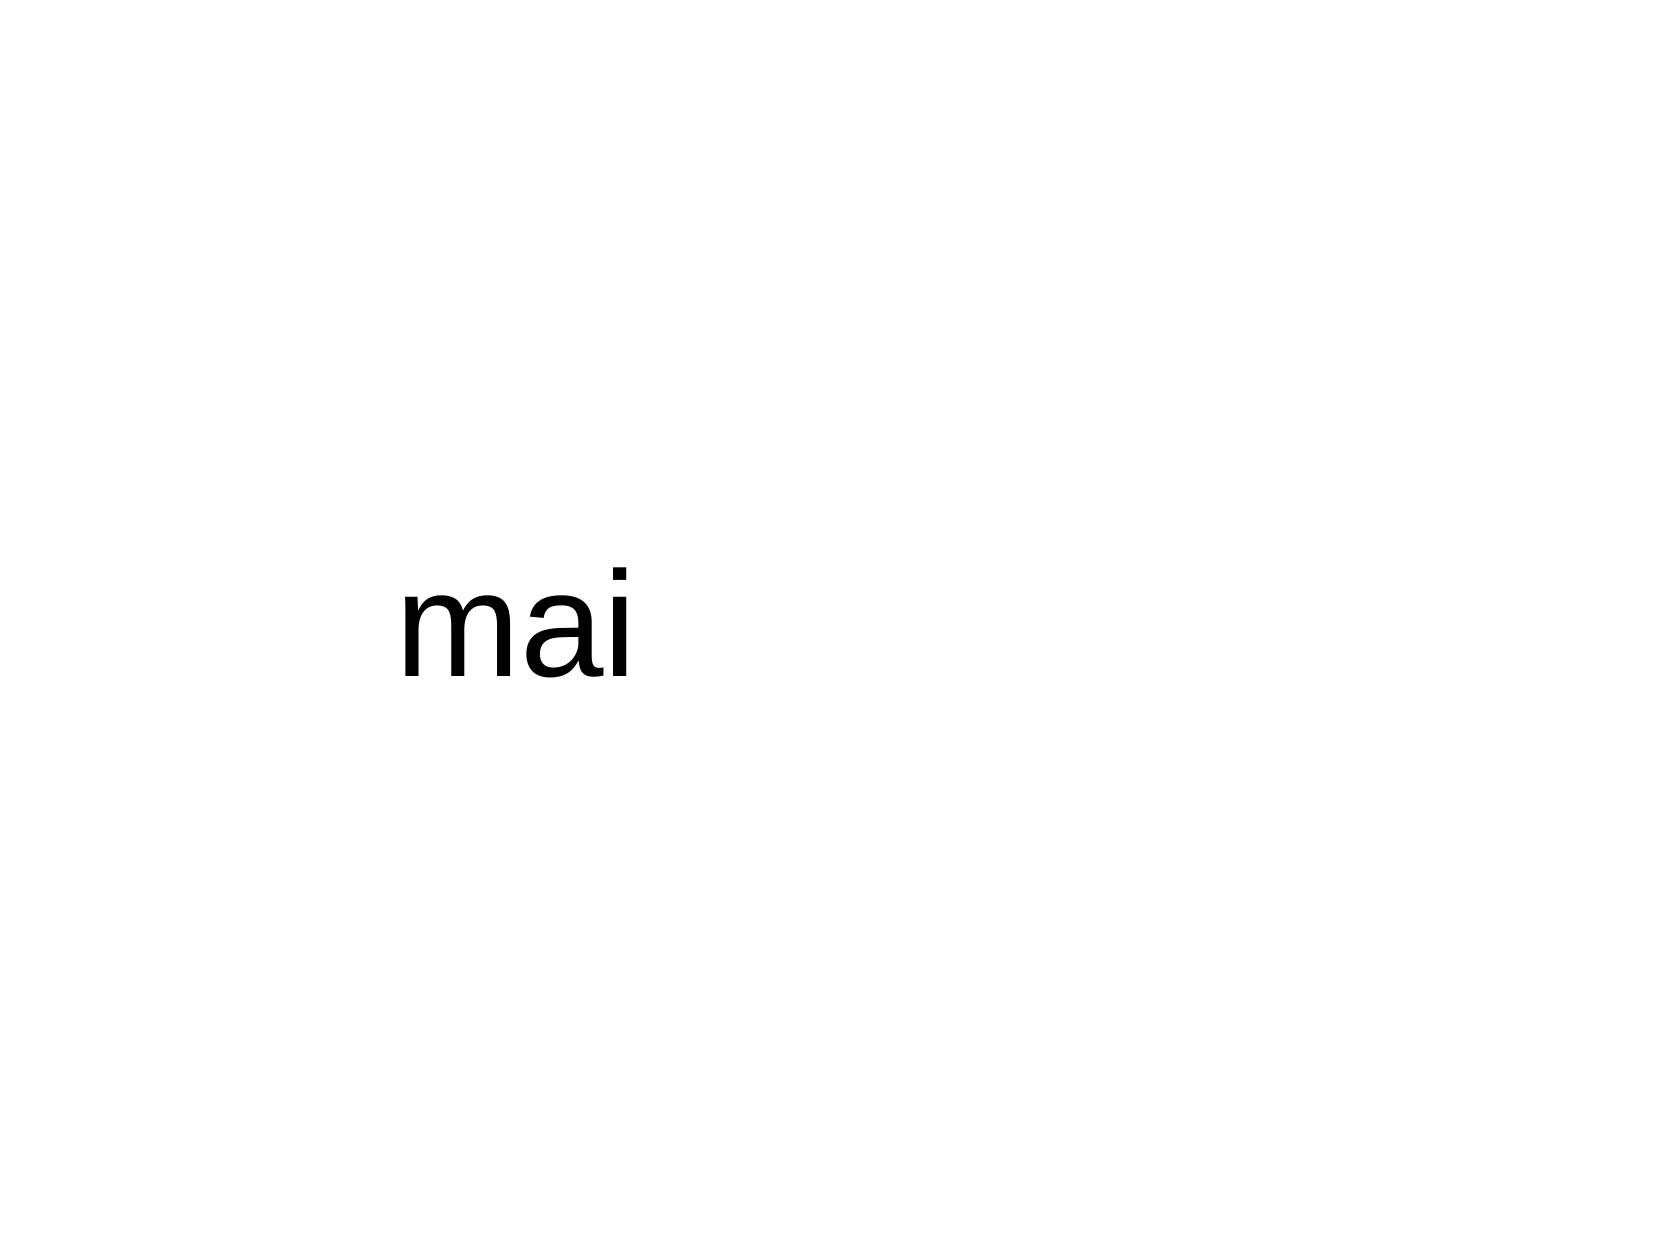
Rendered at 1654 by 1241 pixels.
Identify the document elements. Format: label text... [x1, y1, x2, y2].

text_box mai [380, 533, 1279, 717]
